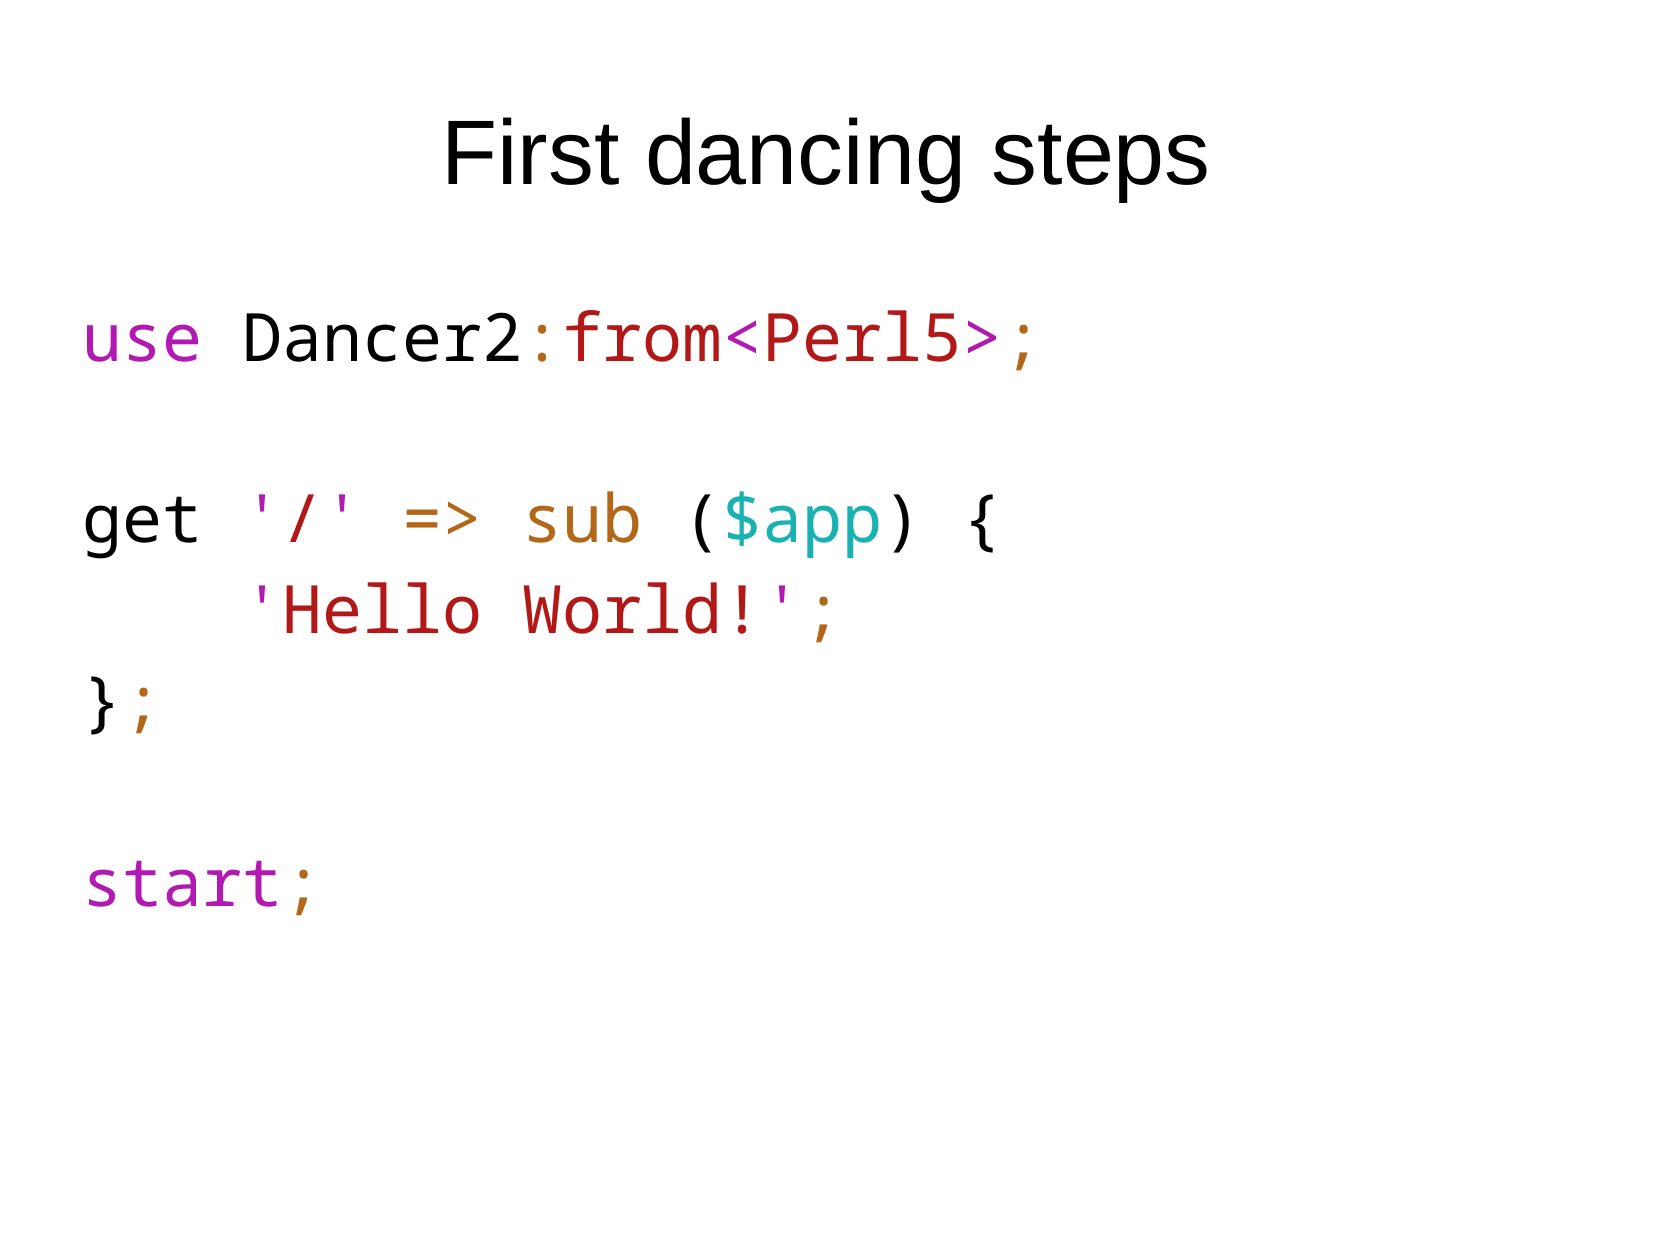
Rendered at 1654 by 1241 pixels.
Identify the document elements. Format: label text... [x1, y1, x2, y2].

title First dancing steps [82, 49, 1571, 257]
list use Dancer2:from<Perl5>; get '/' => sub ($app) { 'Hello World!'; }; start; [82, 290, 1571, 1010]
